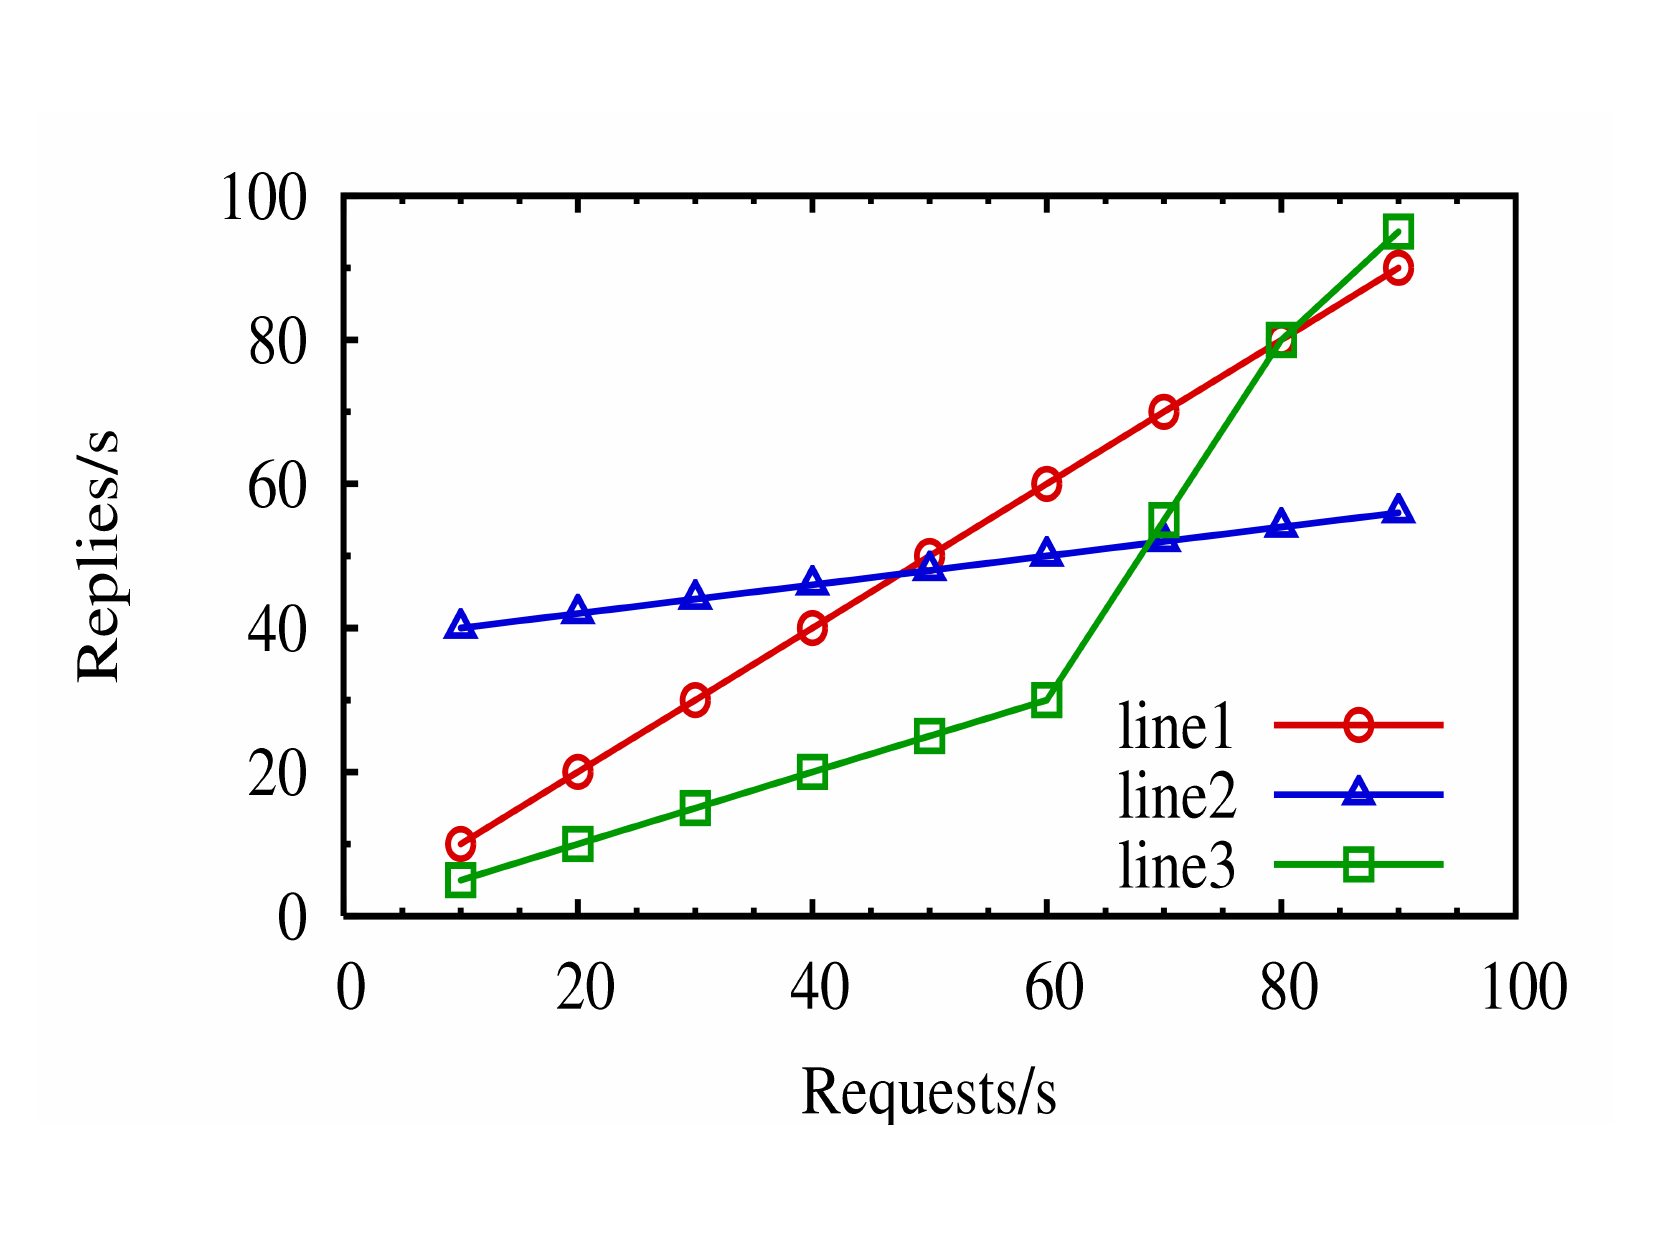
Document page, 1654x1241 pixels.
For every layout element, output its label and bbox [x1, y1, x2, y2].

picture [37, 112, 1613, 1126]
